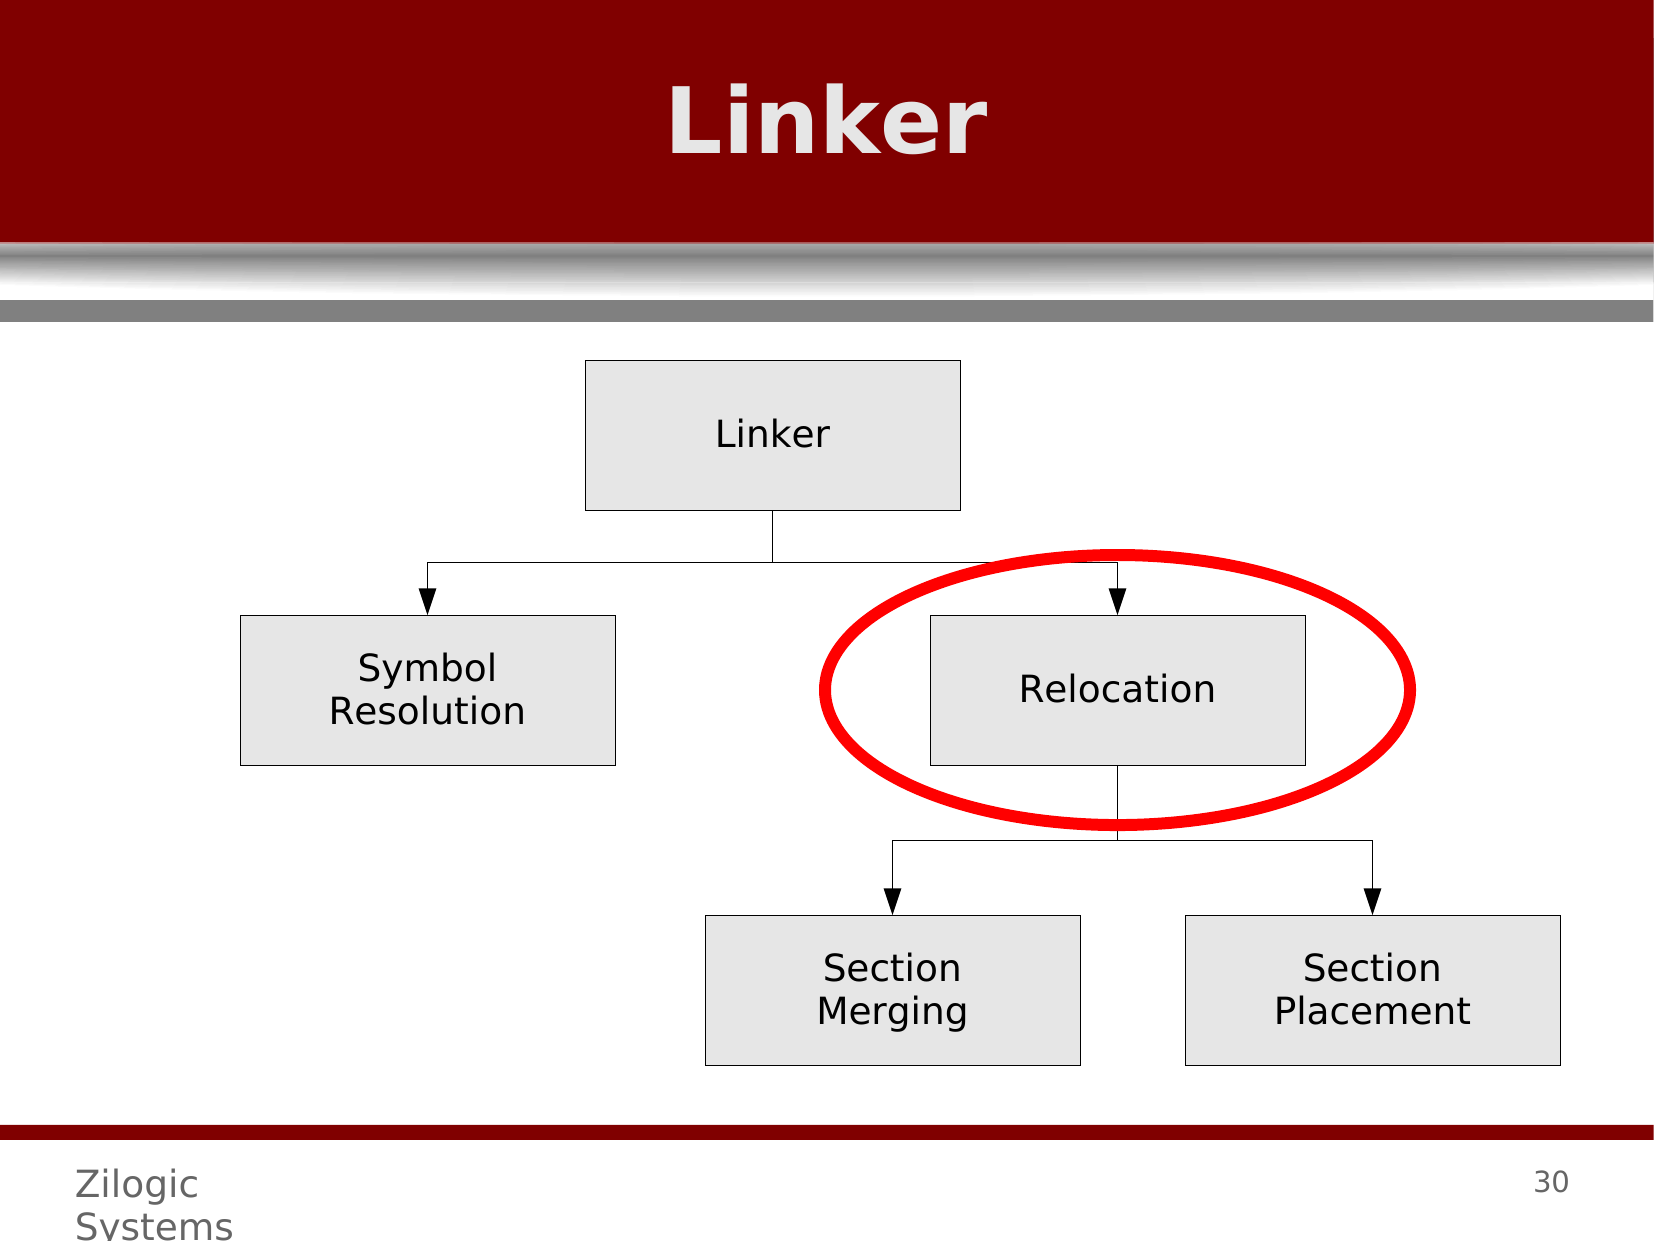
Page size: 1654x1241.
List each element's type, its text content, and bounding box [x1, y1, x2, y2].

text_box Section Placement [1185, 915, 1561, 1066]
text_box Linker [585, 360, 961, 511]
text_box Relocation [930, 615, 1306, 766]
title Linker [82, 18, 1571, 226]
text_box Section Merging [705, 915, 1081, 1066]
text_box Symbol Resolution [240, 615, 616, 766]
